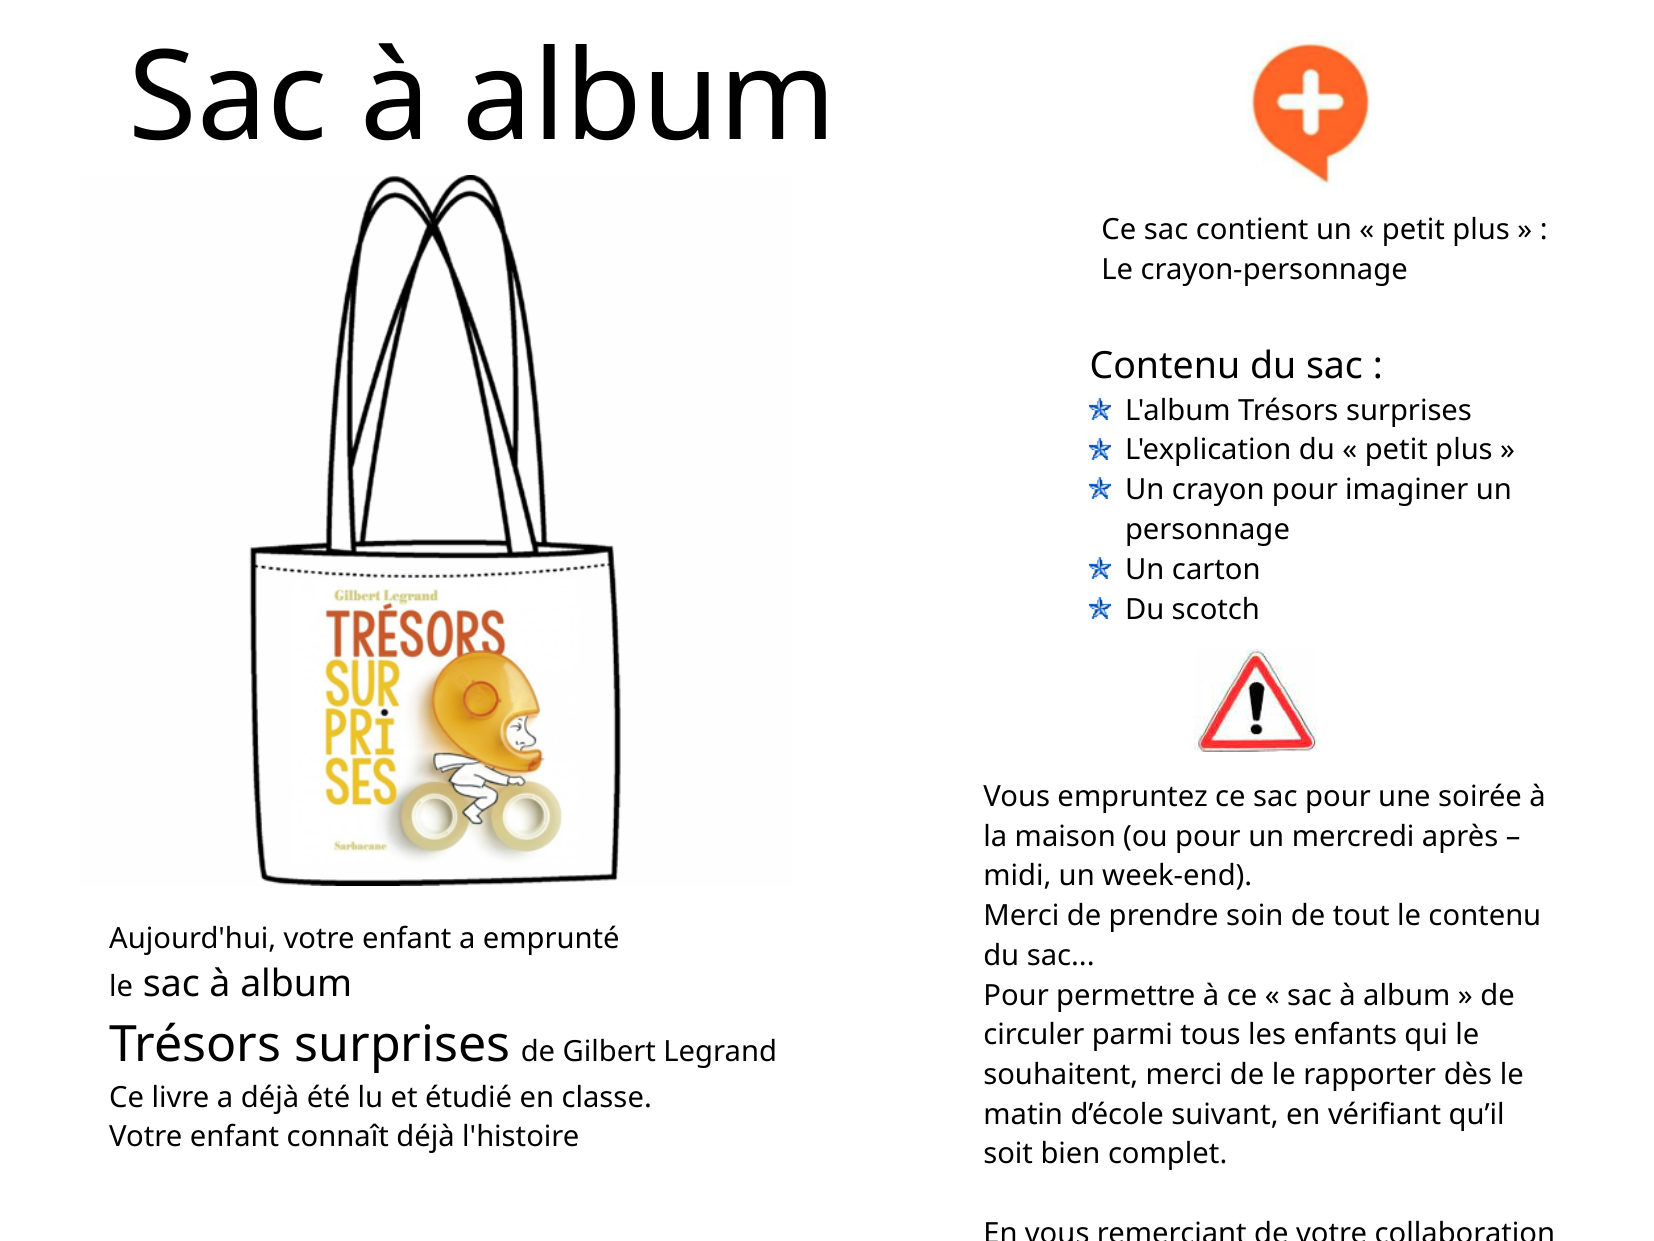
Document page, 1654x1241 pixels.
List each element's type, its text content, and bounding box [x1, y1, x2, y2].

text_box Sac à album [106, 0, 898, 320]
picture [80, 175, 792, 886]
text_box Ce sac contient un « petit plus » : Le crayon-personnage [1086, 200, 1571, 330]
text_box Aujourd'hui, votre enfant a emprunté le sac à album Trésors surprises de Gilbert Legrand Ce livre a déjà été lu et étudié en classe. Votre enfant connaît déjà l'histoire [94, 909, 827, 1204]
picture [1228, 35, 1383, 189]
text_box Vous empruntez ce sac pour une soirée à la maison (ou pour un mercredi après – midi, un week-end). Merci de prendre soin de tout le contenu du sac... Pour permettre à ce « sac à album » de circuler parmi tous les enfants qui le souhaitent, merci de le rapporter dès le matin d’école suivant, en vérifiant qu’il soit bien complet. En vous remerciant de votre collaboration [968, 767, 1571, 1143]
picture [1188, 637, 1323, 760]
text_box Contenu du sac : L'album Trésors surprises L'explication du « petit plus » Un crayon pour imaginer un personnage Un carton Du scotch [1074, 330, 1607, 695]
